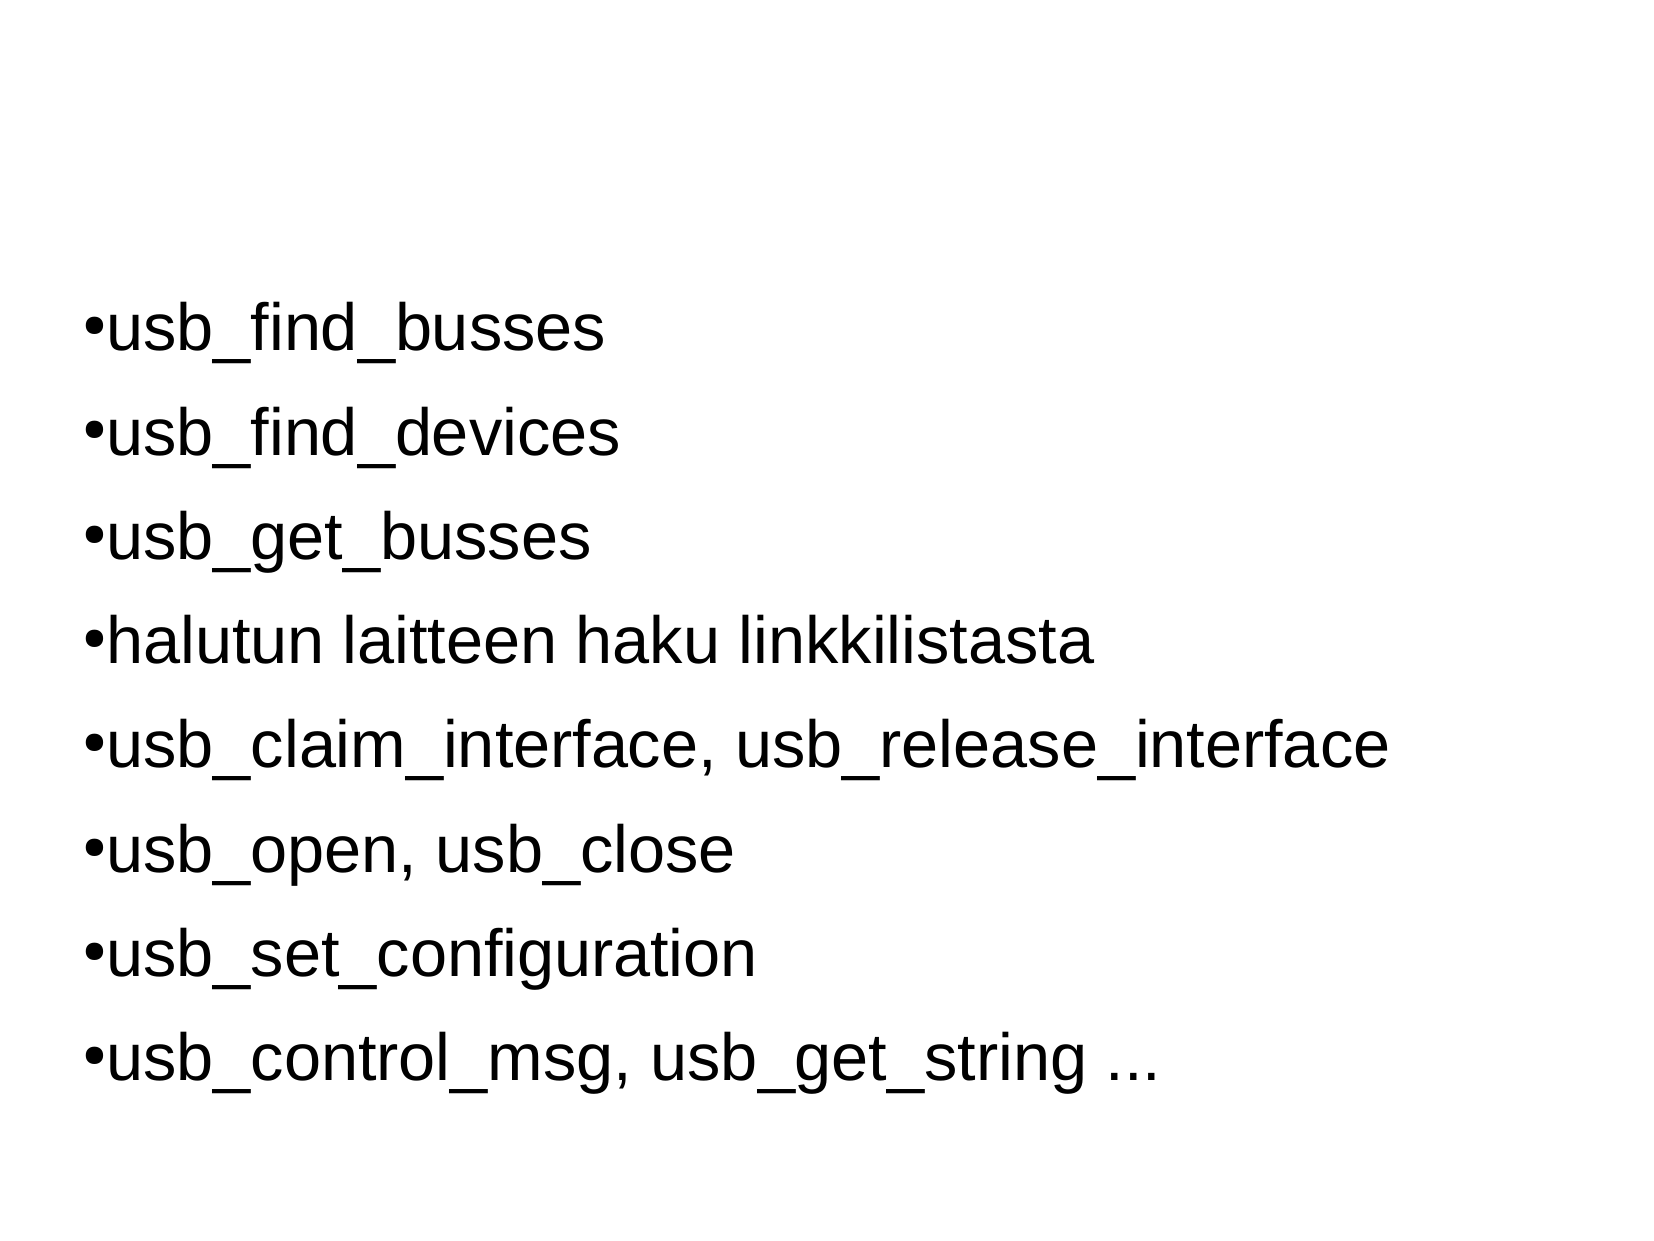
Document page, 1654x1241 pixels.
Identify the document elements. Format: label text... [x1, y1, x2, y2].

list usb_find_busses usb_find_devices usb_get_busses halutun laitteen haku linkkilistasta usb_claim_interface, usb_release_interface usb_open, usb_close usb_set_configuration usb_control_msg, usb_get_string ... [82, 290, 1571, 1109]
